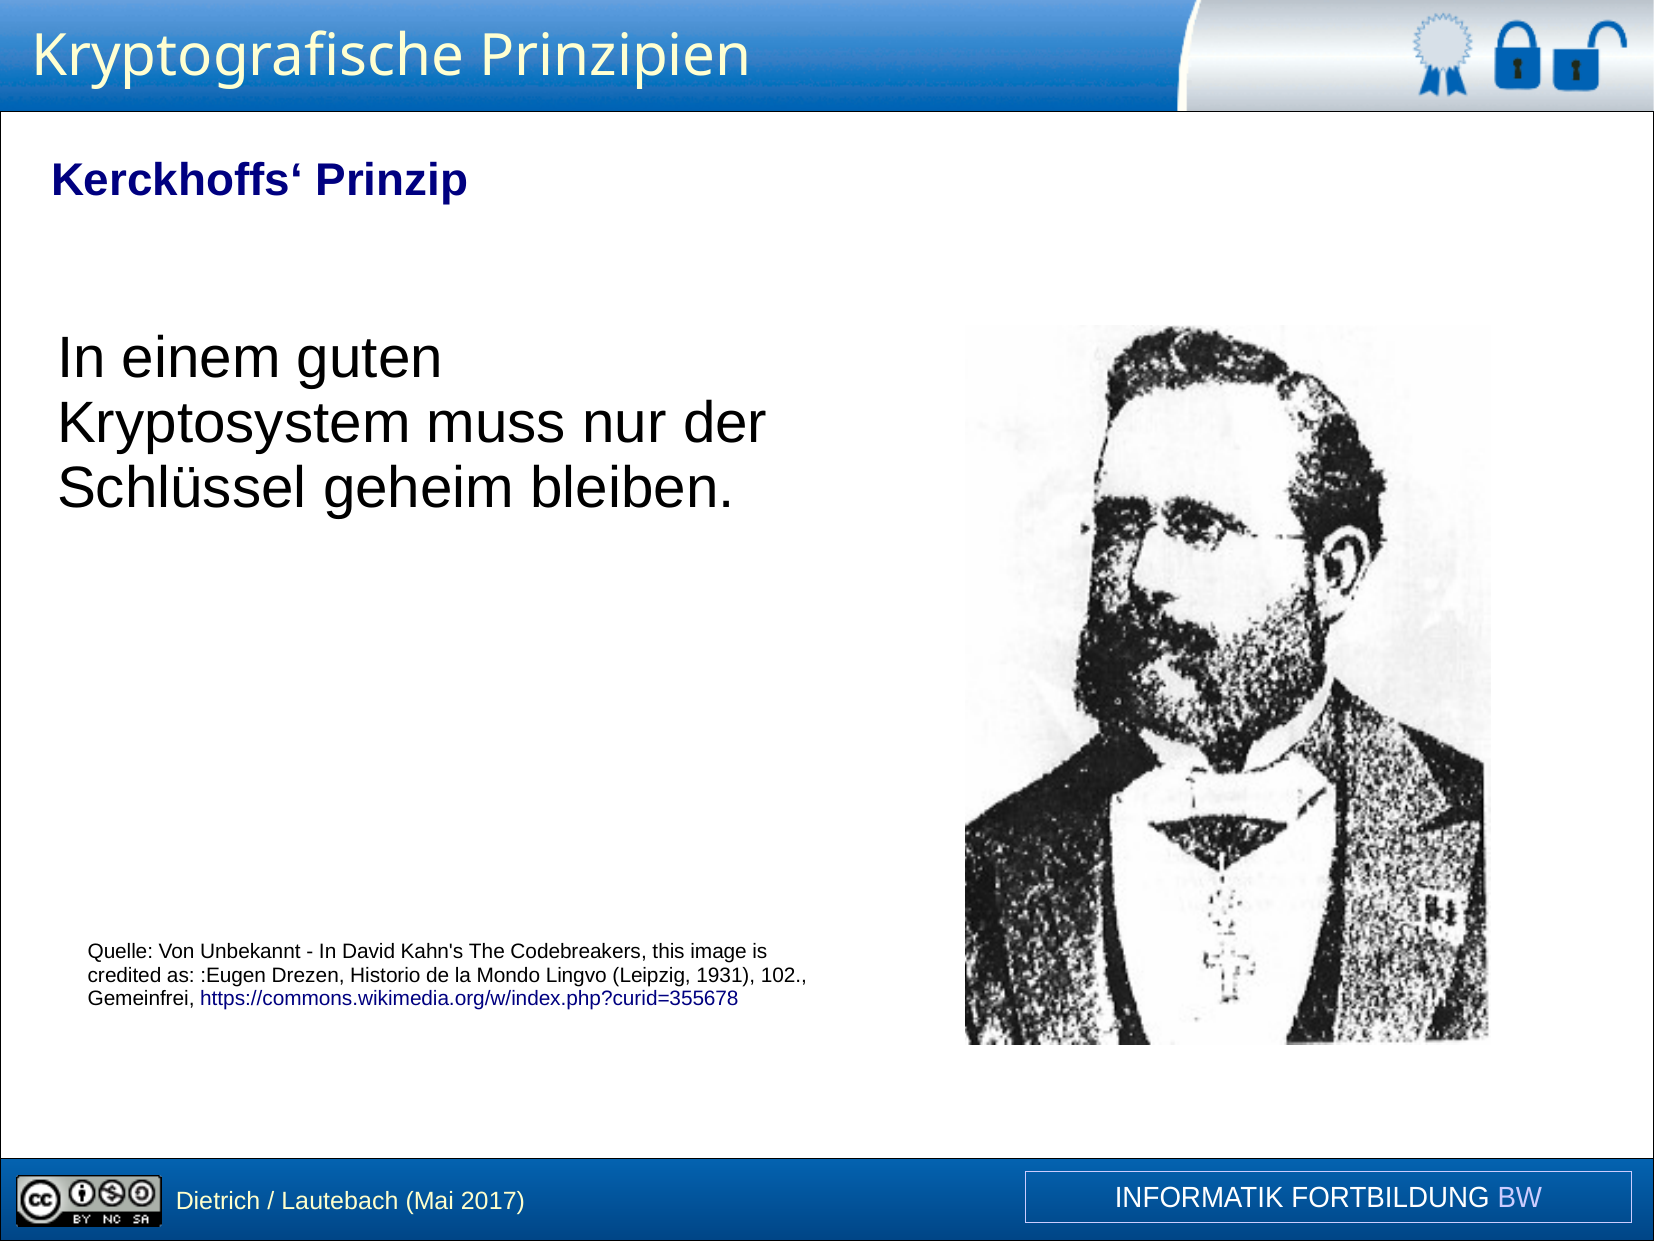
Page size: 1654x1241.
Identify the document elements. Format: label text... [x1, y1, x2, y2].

text_box Quelle: Von Unbekannt - In David Kahn's The Codebreakers, this image is credited as: :Eugen Drezen, Historio de la Mondo Lingvo (Leipzig, 1931), 102., Gemeinfrei, https://commons.wikimedia.org/w/index.php?curid=355678 [72, 932, 828, 1018]
picture [16, 1175, 162, 1227]
picture [965, 325, 1491, 1045]
title Kryptografische Prinzipien [31, 14, 1151, 92]
list In einem guten Kryptosystem muss nur der Schlüssel geheim bleiben. [57, 325, 813, 1045]
text_box Kerckhoffs‘ Prinzip [36, 146, 1617, 214]
picture [0, 0, 1654, 111]
